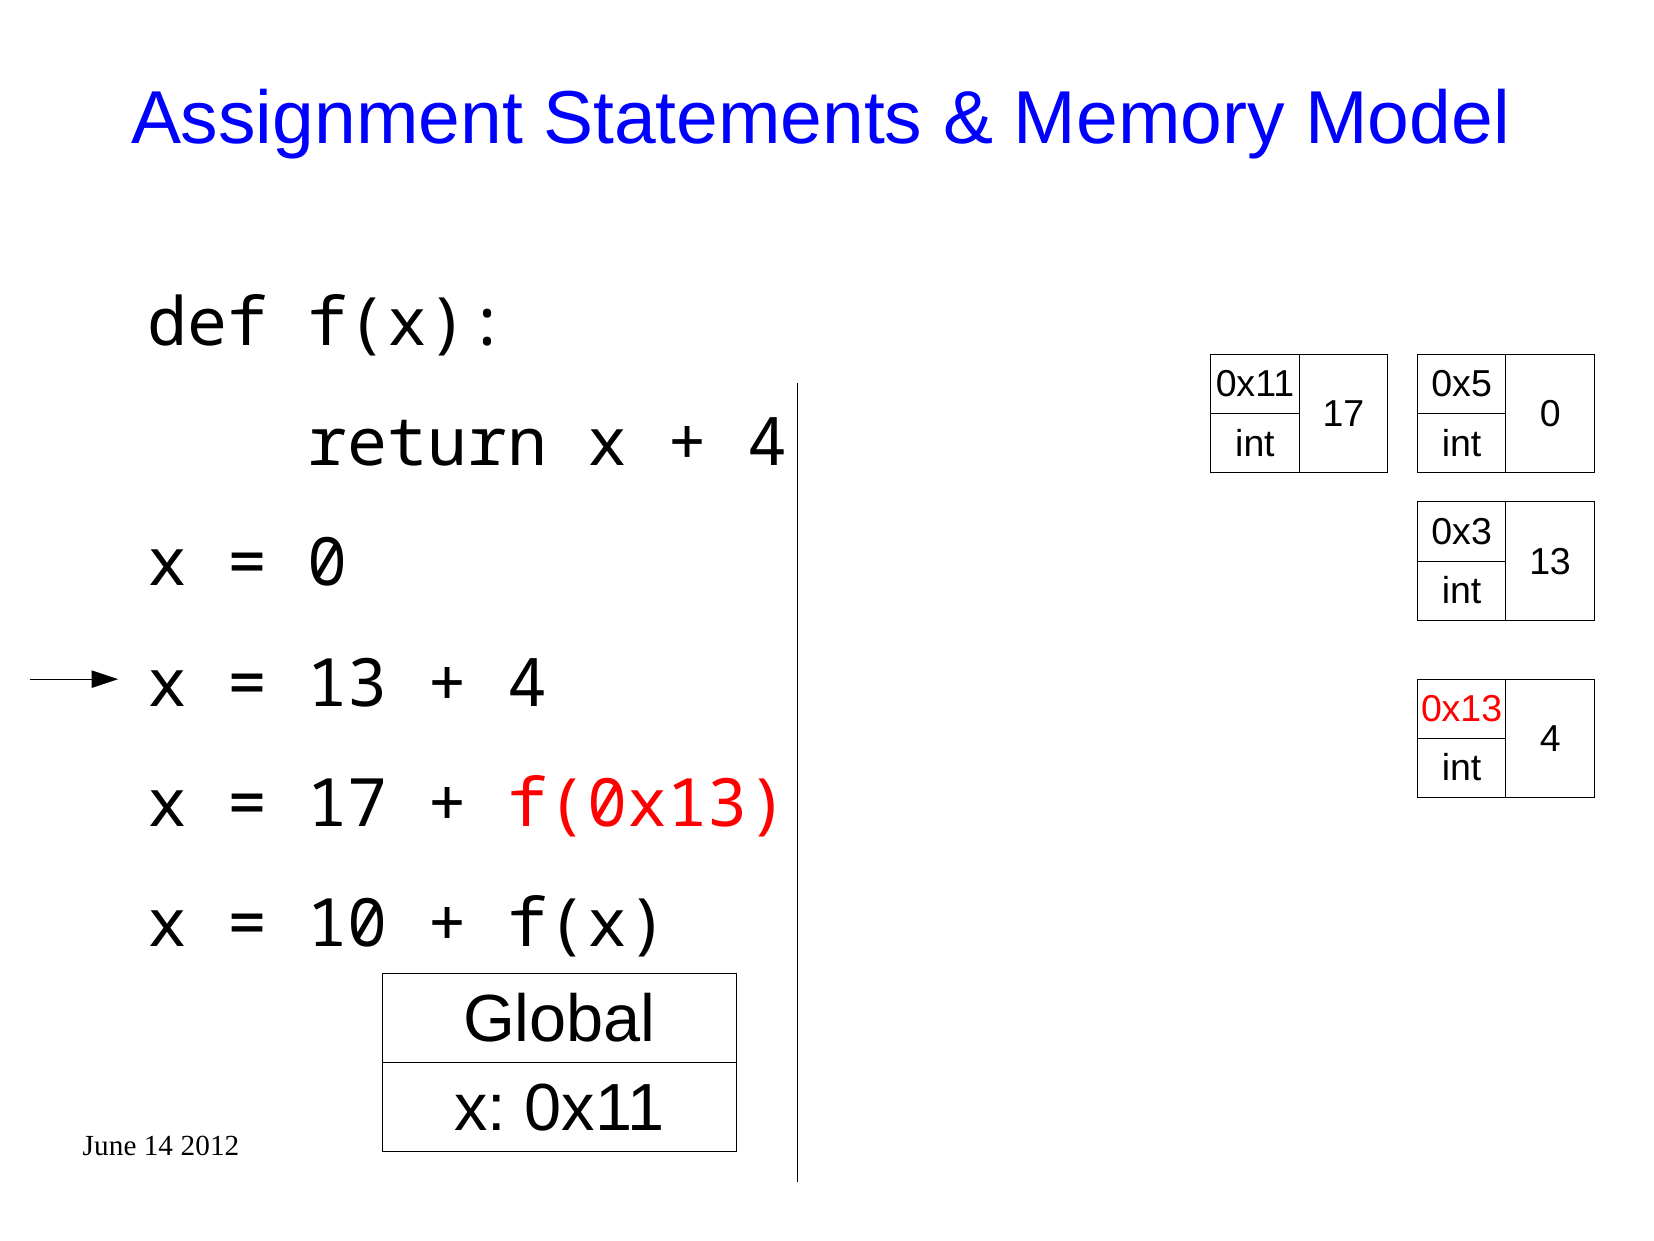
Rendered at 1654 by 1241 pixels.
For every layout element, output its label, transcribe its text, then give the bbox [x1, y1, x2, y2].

text_box 0x13 [1417, 679, 1505, 739]
text_box 0x11 [1210, 354, 1299, 414]
text_box int [1417, 562, 1505, 621]
title Assignment Statements & Memory Model [76, 58, 1565, 178]
text_box int [1417, 414, 1505, 473]
text_box x: 0x11 [382, 1062, 737, 1152]
text_box int [1210, 414, 1299, 473]
text_box 0x5 [1417, 354, 1505, 414]
text_box 4 [1505, 679, 1595, 798]
text_box int [1417, 739, 1505, 798]
text_box 17 [1299, 354, 1388, 473]
text_box Global [382, 973, 737, 1062]
text_box 0x3 [1417, 501, 1505, 562]
text_box 0 [1505, 354, 1595, 473]
list def f(x): return x + 4 x = 0 x = 13 + 4 x = 17 + f(0x13) x = 10 + f(x) [76, 274, 1506, 822]
text_box 13 [1505, 501, 1595, 621]
